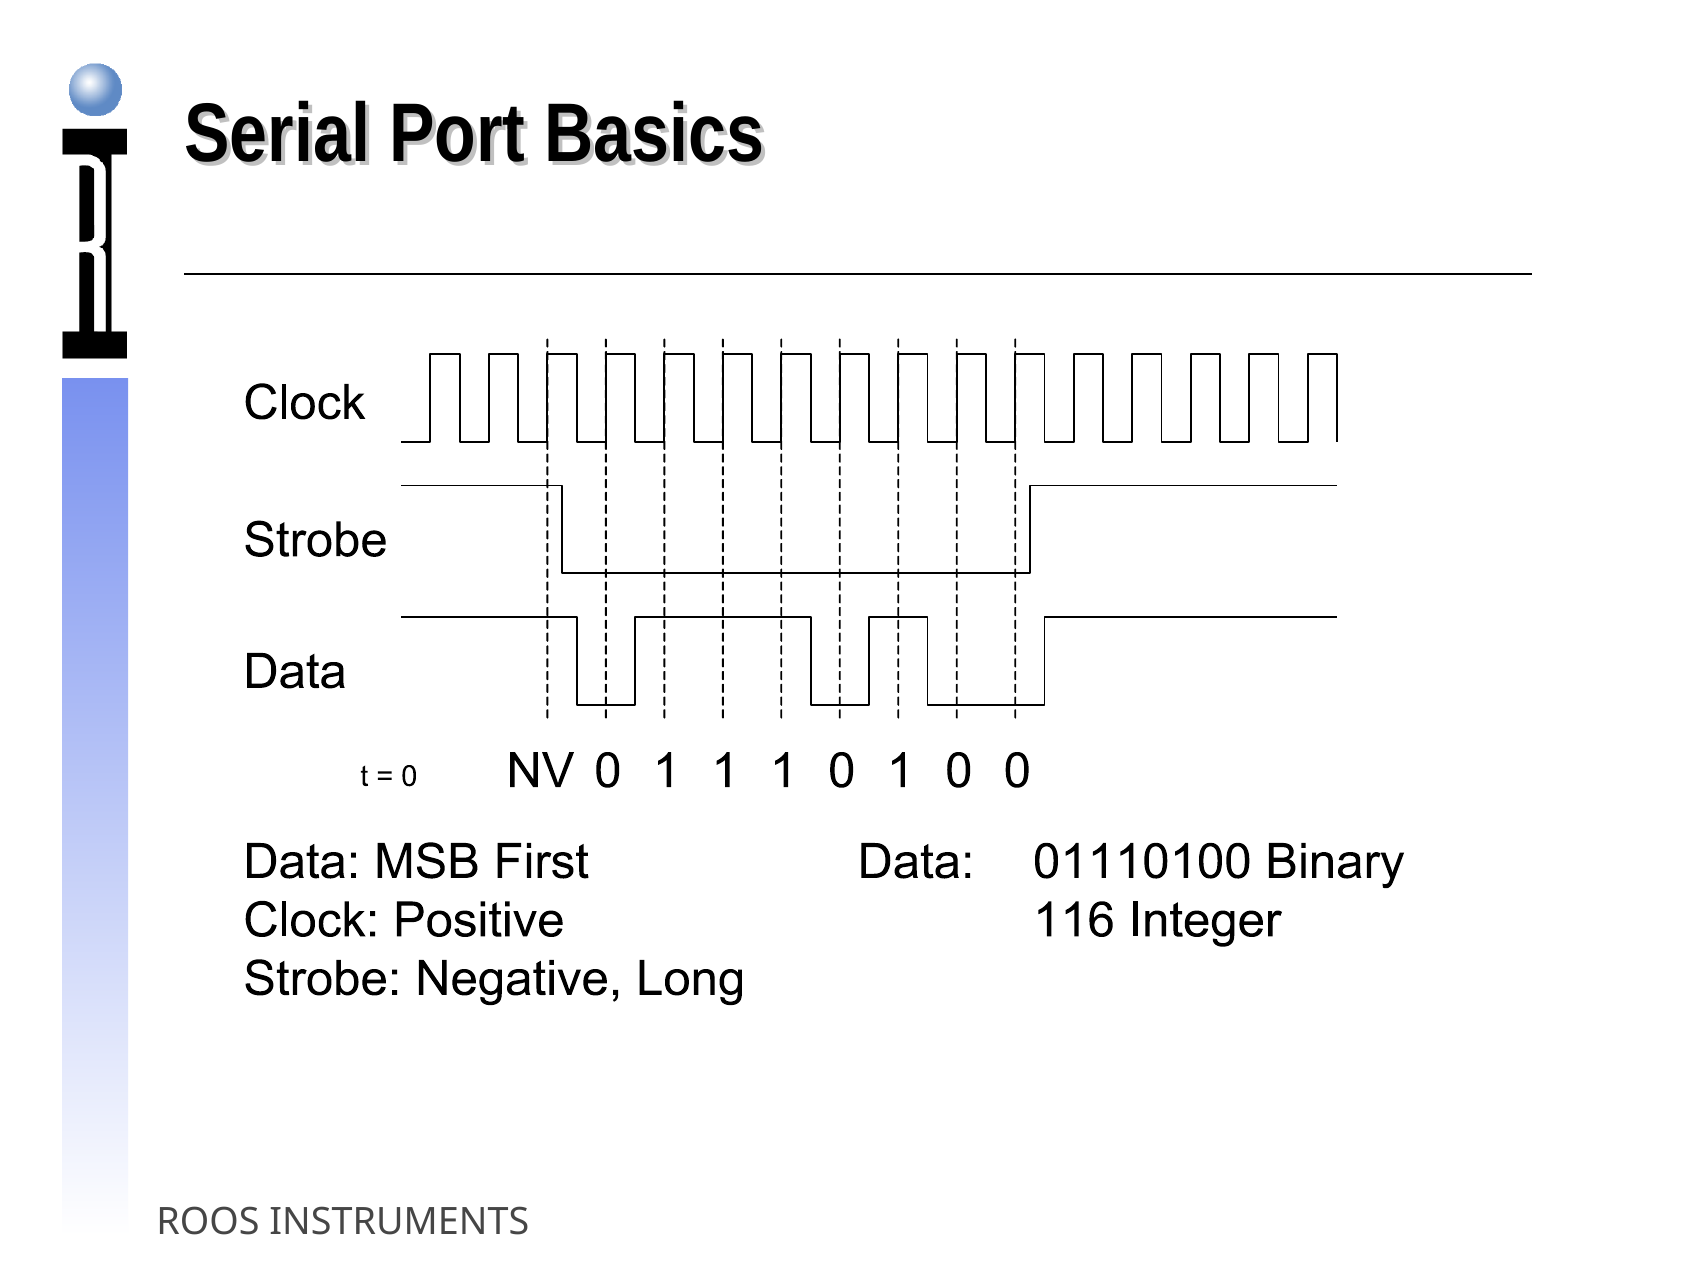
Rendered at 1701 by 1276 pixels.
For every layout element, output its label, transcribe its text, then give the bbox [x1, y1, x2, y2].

text_box [639, 959, 662, 995]
text_box [505, 911, 510, 937]
text_box [306, 653, 320, 689]
text_box [321, 662, 345, 689]
text_box [318, 393, 341, 420]
text_box [1065, 901, 1079, 937]
text_box [665, 969, 689, 996]
text_box [245, 520, 274, 557]
text_box [276, 522, 290, 557]
text_box [245, 900, 277, 937]
text_box [344, 383, 366, 419]
text_box [291, 393, 315, 420]
text_box [245, 383, 277, 420]
text_box [360, 765, 369, 787]
text_box [307, 969, 332, 996]
text_box [1338, 852, 1362, 879]
text_box [1170, 902, 1183, 937]
text_box [1301, 852, 1306, 878]
text_box [306, 843, 320, 879]
text_box [533, 960, 546, 996]
text_box [506, 969, 531, 996]
text_box [1211, 910, 1235, 947]
text_box Serial Port Basics [184, 92, 1539, 268]
text_box [935, 852, 959, 879]
text_box [245, 959, 274, 996]
text_box [416, 842, 445, 879]
text_box [539, 910, 563, 937]
text_box [280, 662, 304, 689]
text_box [658, 752, 672, 788]
text_box [497, 842, 522, 878]
text_box [1120, 842, 1134, 878]
text_box [1198, 842, 1222, 879]
text_box [861, 842, 891, 878]
text_box [1226, 842, 1250, 879]
text_box [542, 752, 575, 788]
text_box [513, 911, 537, 937]
text_box [1089, 901, 1113, 937]
text_box [418, 959, 447, 995]
text_box [557, 969, 581, 995]
text_box [336, 959, 359, 996]
text_box [1268, 910, 1283, 937]
text_box [282, 384, 286, 419]
text_box [1038, 901, 1052, 937]
text_box [1175, 842, 1189, 878]
text_box [1312, 852, 1333, 878]
text_box [452, 969, 476, 996]
text_box [719, 969, 742, 1006]
text_box [450, 842, 478, 878]
text_box [1239, 910, 1263, 937]
text_box [537, 852, 552, 878]
text_box [280, 852, 304, 879]
text_box [344, 901, 366, 937]
text_box [276, 960, 290, 996]
text_box [247, 652, 277, 688]
text_box [693, 969, 715, 995]
text_box [583, 969, 607, 996]
text_box [920, 843, 934, 879]
text_box [1184, 910, 1209, 937]
text_box [510, 752, 538, 788]
text_box [292, 530, 307, 557]
text_box [427, 910, 452, 937]
text_box [291, 910, 315, 937]
text_box [596, 752, 620, 788]
text_box [480, 911, 486, 937]
text_box [321, 852, 345, 879]
text_box [1092, 842, 1106, 878]
text_box [454, 910, 476, 937]
text_box [402, 765, 416, 787]
text_box [479, 969, 502, 1006]
text_box [1268, 842, 1296, 878]
text_box [292, 969, 307, 995]
text_box [830, 752, 854, 788]
text_box [549, 969, 554, 995]
text_box [336, 521, 359, 557]
text_box [576, 843, 589, 879]
text_box [282, 901, 286, 936]
text_box [307, 530, 332, 557]
text_box [1035, 842, 1058, 879]
text_box [396, 901, 424, 937]
text_box [716, 752, 730, 788]
text_box [1005, 752, 1029, 788]
text_box [362, 969, 386, 996]
text_box [894, 852, 919, 879]
text_box [526, 852, 532, 878]
text_box [552, 852, 574, 879]
text_box [362, 530, 386, 557]
text_box [947, 752, 971, 788]
text_box [247, 842, 277, 878]
text_box [892, 752, 905, 788]
text_box [1366, 852, 1405, 889]
text_box [377, 842, 412, 878]
text_box [489, 902, 502, 937]
text_box [775, 752, 789, 788]
text_box [1144, 842, 1168, 879]
text_box [318, 910, 341, 937]
text_box [1145, 910, 1167, 937]
text_box [1133, 901, 1138, 936]
text_box [612, 989, 619, 1002]
text_box [1065, 842, 1079, 878]
